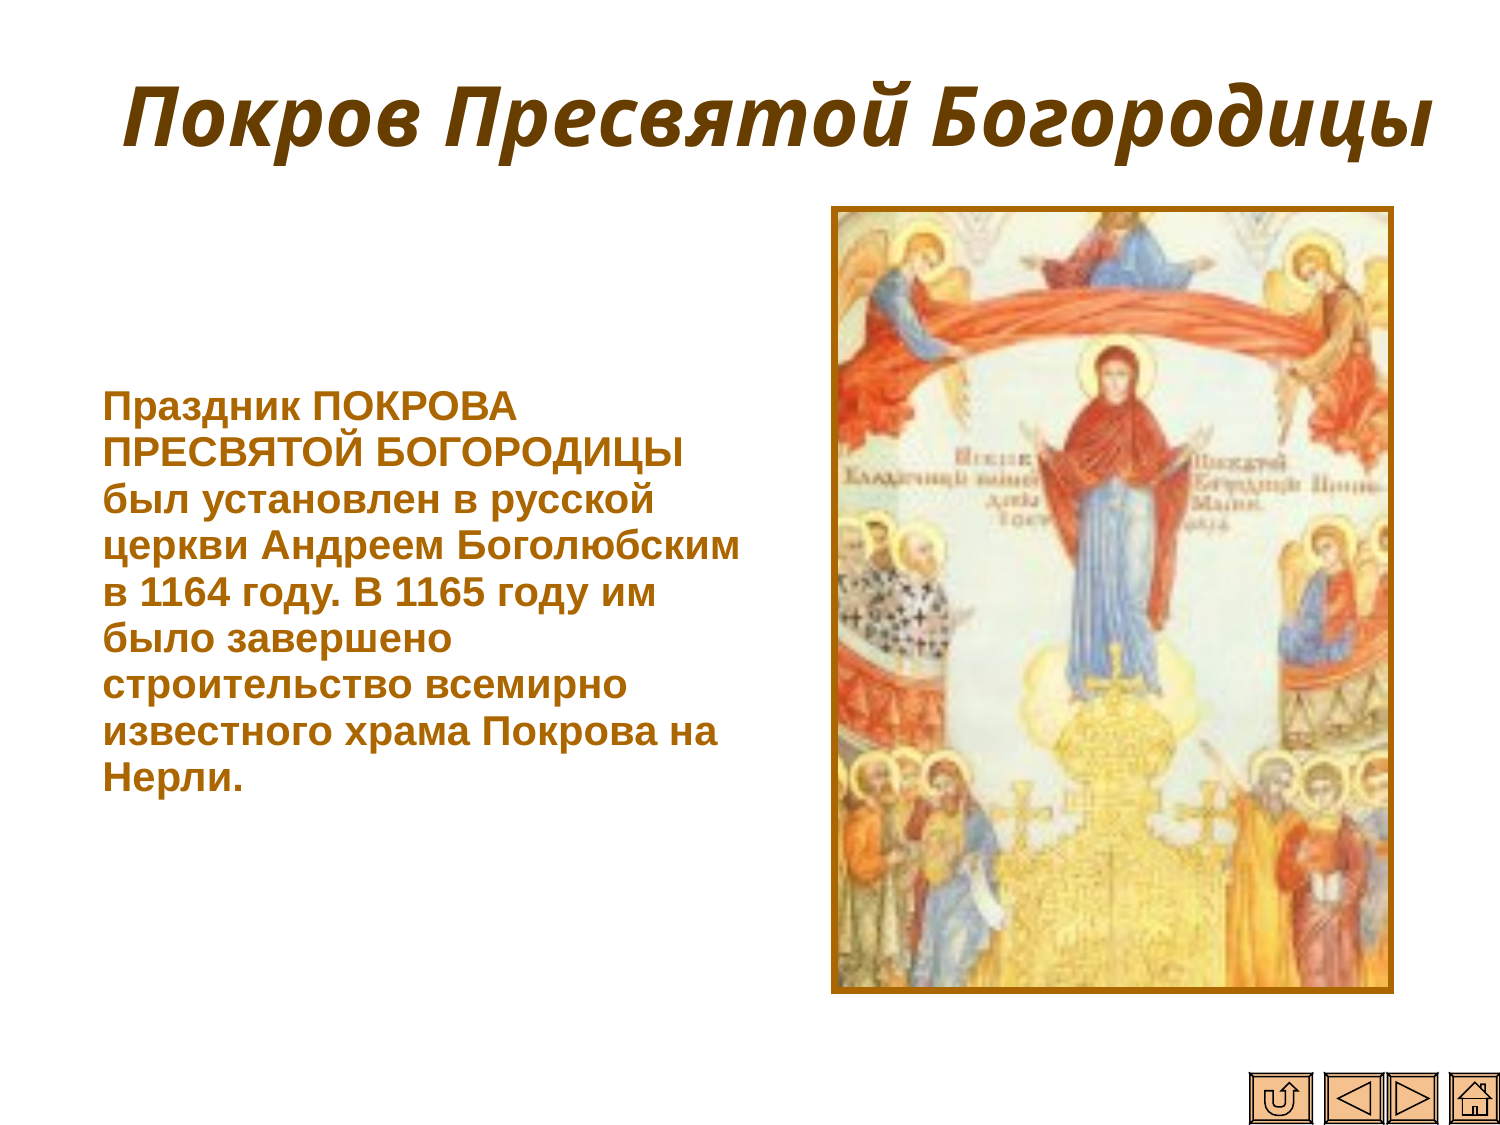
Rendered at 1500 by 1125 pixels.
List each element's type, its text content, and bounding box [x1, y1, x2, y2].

text_box [1324, 1073, 1384, 1124]
text_box [1449, 1073, 1500, 1124]
text_box Праздник ПОКРОВА ПРЕСВЯТОЙ БОГОРОДИЦЫ был установлен в русской церкви Андреем Боголюбским в 1164 году. В 1165 году им было завершено строительство всемирно известного храма Покрова на Нерли. [87, 375, 763, 809]
text_box [1387, 1073, 1438, 1124]
picture [837, 212, 1388, 988]
text_box Покров Пресвятой Богородицы [187, 50, 1370, 150]
text_box [1249, 1073, 1313, 1124]
